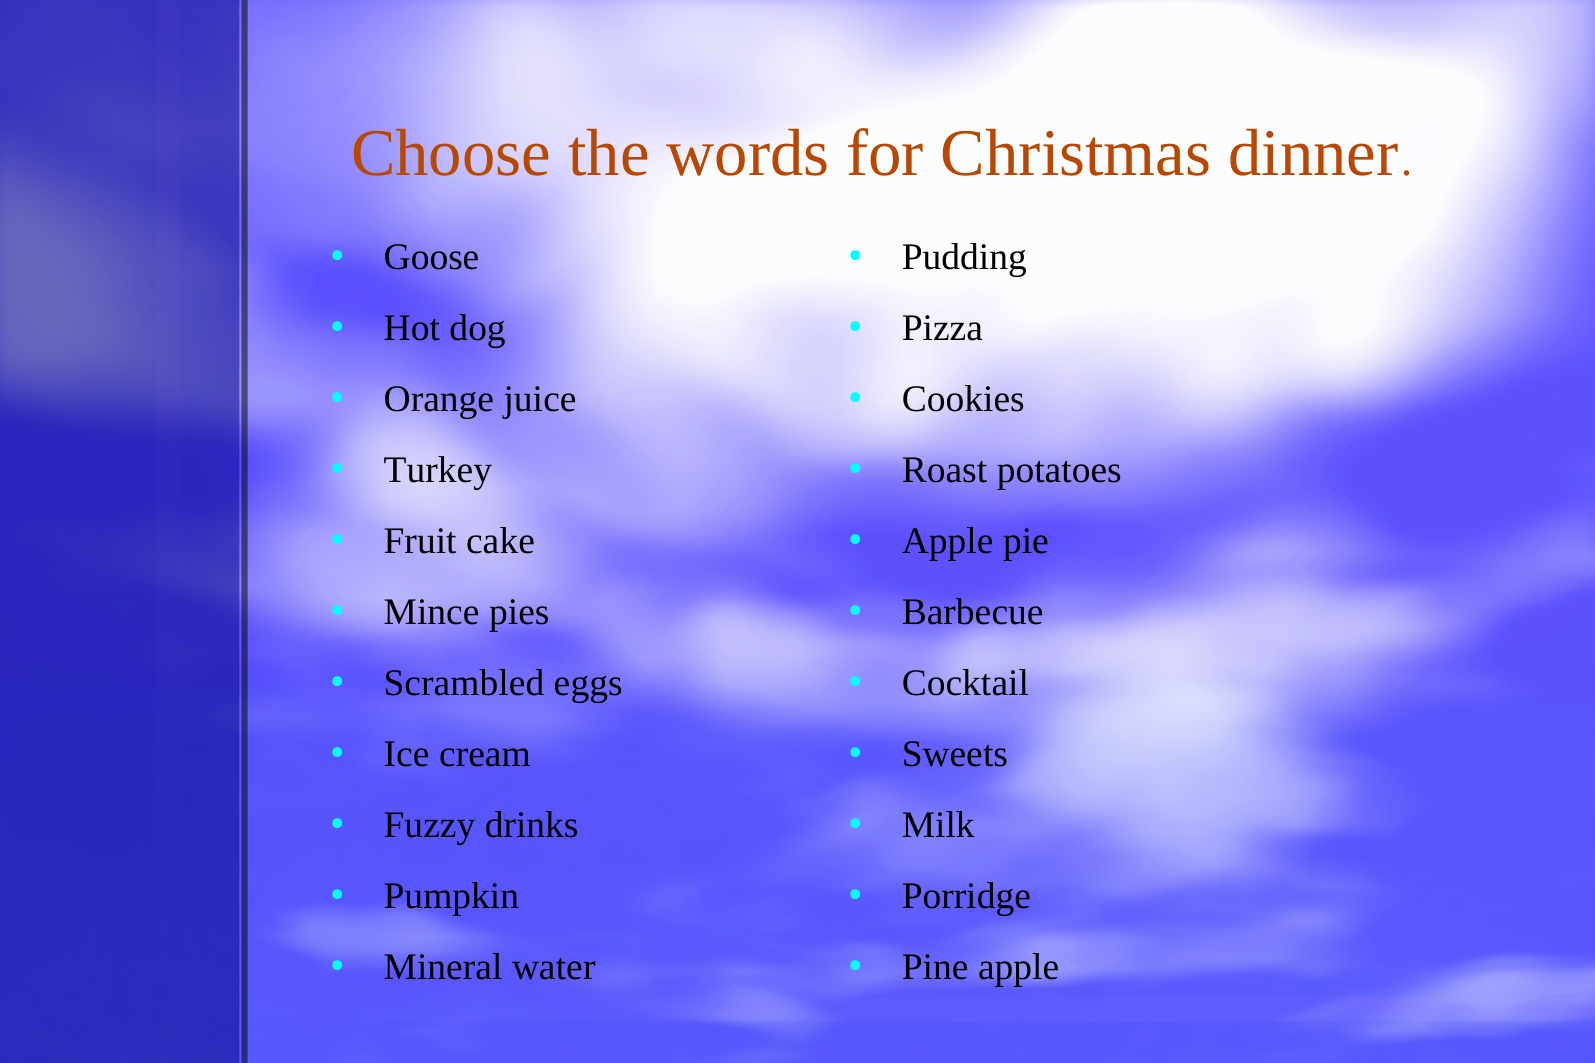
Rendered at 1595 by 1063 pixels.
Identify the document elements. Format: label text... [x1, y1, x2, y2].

title Choose the words for Christmas dinner. [115, 89, 1478, 268]
list Pudding Pizza Cookies Roast potatoes Apple pie Barbecue Cocktail Sweets Milk Porridge Pine apple [813, 236, 1478, 1049]
list Goose Hot dog Orange juice Turkey Fruit cake Mince pies Scrambled eggs Ice cream Fuzzy drinks Pumpkin Mineral water [295, 236, 781, 1063]
